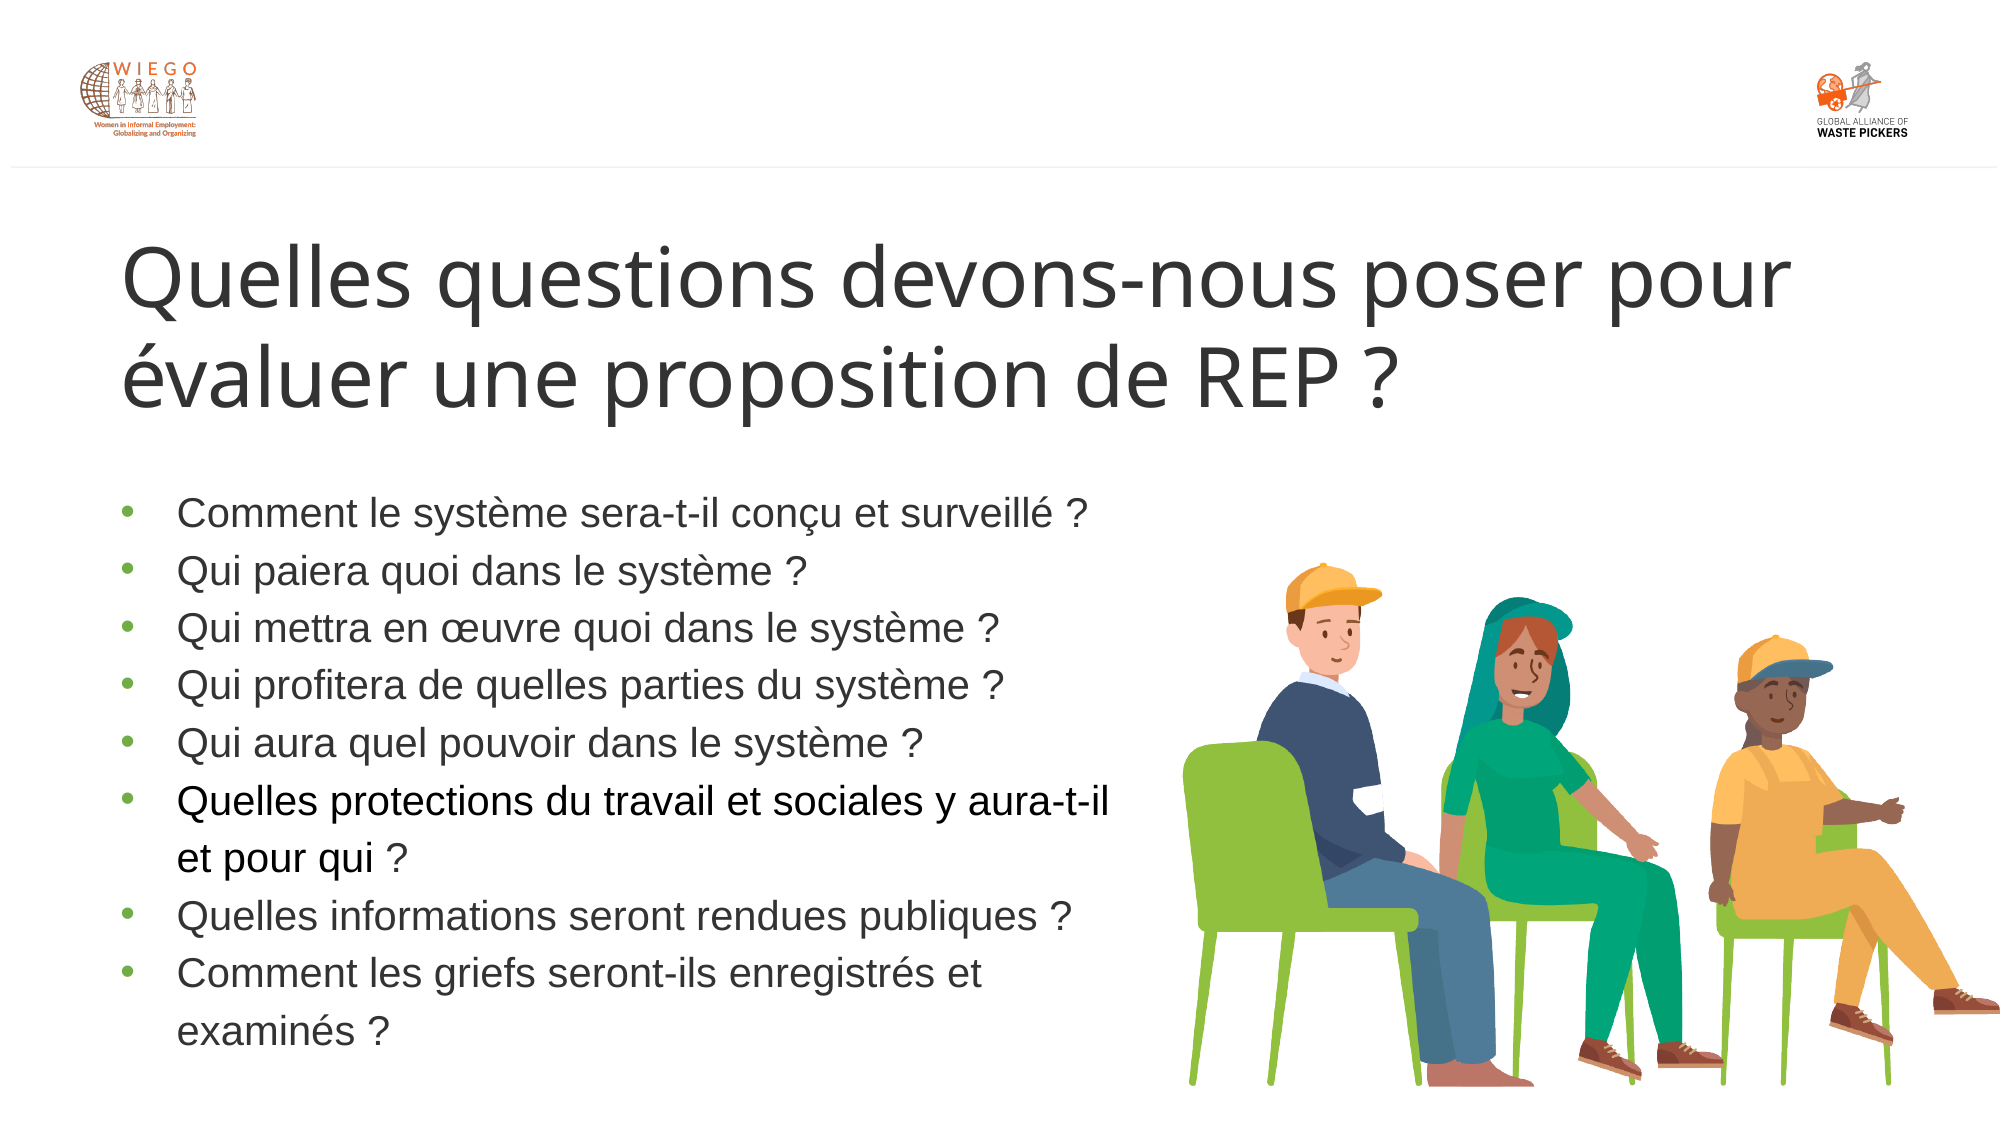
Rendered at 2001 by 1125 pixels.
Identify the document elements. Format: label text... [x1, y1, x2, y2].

picture [80, 62, 196, 137]
picture [1182, 562, 2000, 1087]
picture [1817, 62, 1908, 137]
text_box Quelles questions devons-nous poser pour évaluer une proposition de REP ? [105, 216, 1997, 432]
text_box Comment le système sera-t-il conçu et surveillé ? Qui paiera quoi dans le système ? Qui mettra en œuvre quoi dans le système ? Qui profitera de quelles parties du système ? Qui aura quel pouvoir dans le système ? Quelles protections du travail et sociales y aura-t-il et pour qui ? Quelles informations seront rendues publiques ? Comment les griefs seront-ils enregistrés et examinés ? [105, 470, 1159, 1062]
